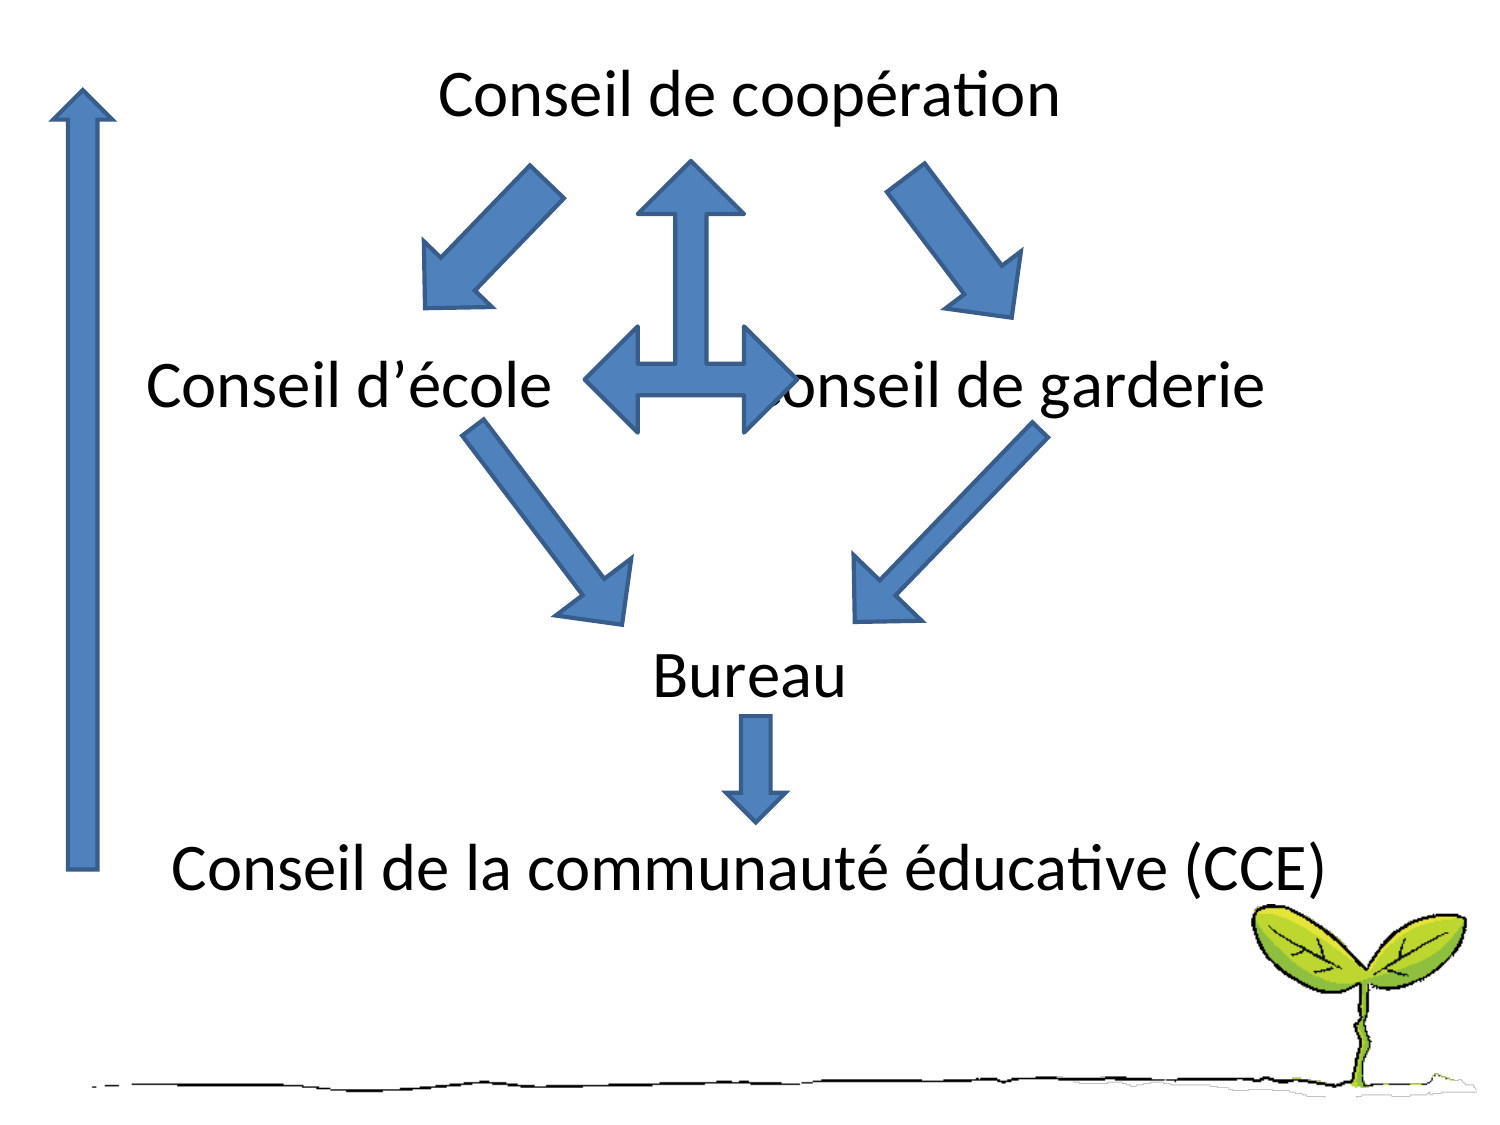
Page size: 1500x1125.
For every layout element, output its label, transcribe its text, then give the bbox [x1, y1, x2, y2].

text_box [726, 716, 786, 823]
text_box [53, 90, 113, 870]
text_box [423, 165, 564, 309]
text_box [886, 163, 1021, 318]
list Conseil de coopération Conseil d’école Conseil de garderie Bureau Conseil de la communauté éducative (CCE) [75, 42, 1426, 1005]
picture [88, 904, 1477, 1098]
text_box [584, 160, 798, 433]
text_box [853, 422, 1048, 622]
text_box [462, 419, 632, 625]
